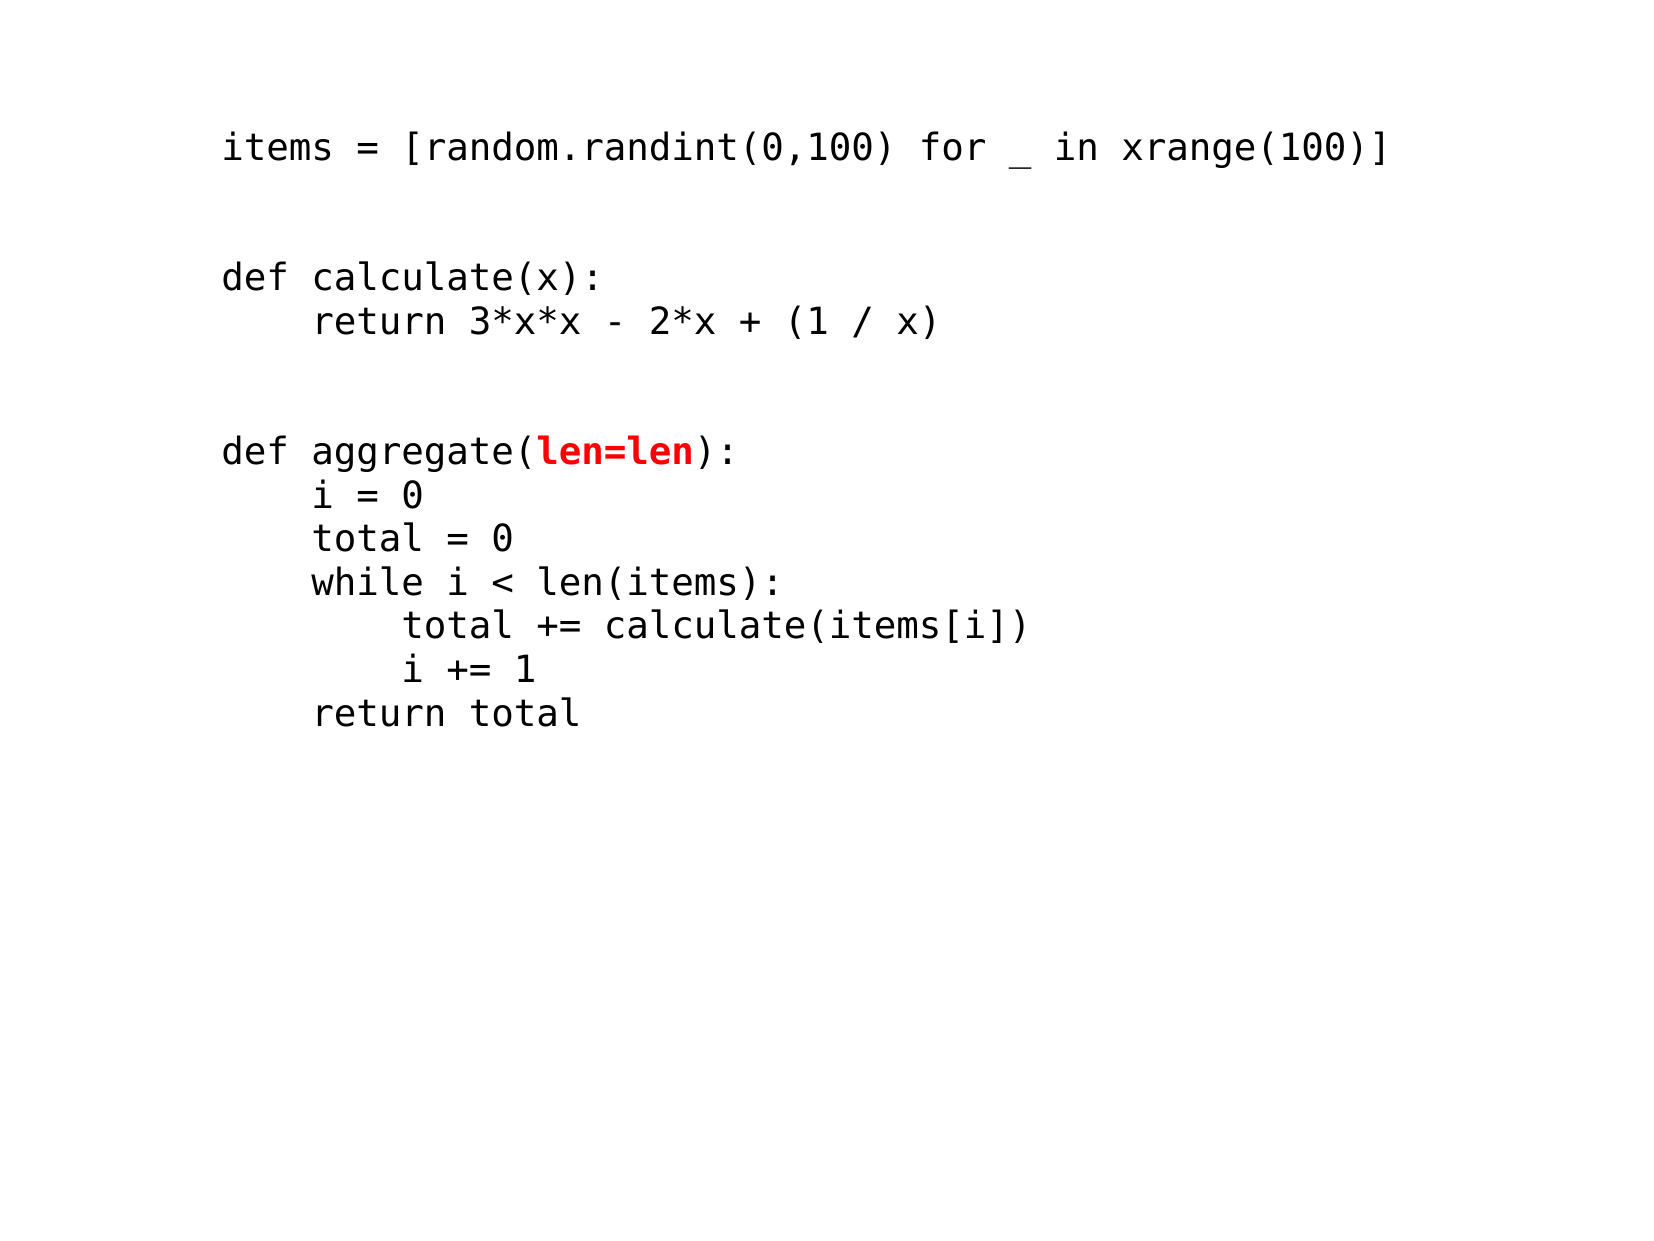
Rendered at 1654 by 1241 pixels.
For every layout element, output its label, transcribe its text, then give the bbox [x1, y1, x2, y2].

text_box items = [random.randint(0,100) for _ in xrange(100)] def calculate(x): return 3*x*x - 2*x + (1 / x) def aggregate(len=len): i = 0 total = 0 while i < len(items): total += calculate(items[i]) i += 1 return total [206, 118, 1477, 786]
